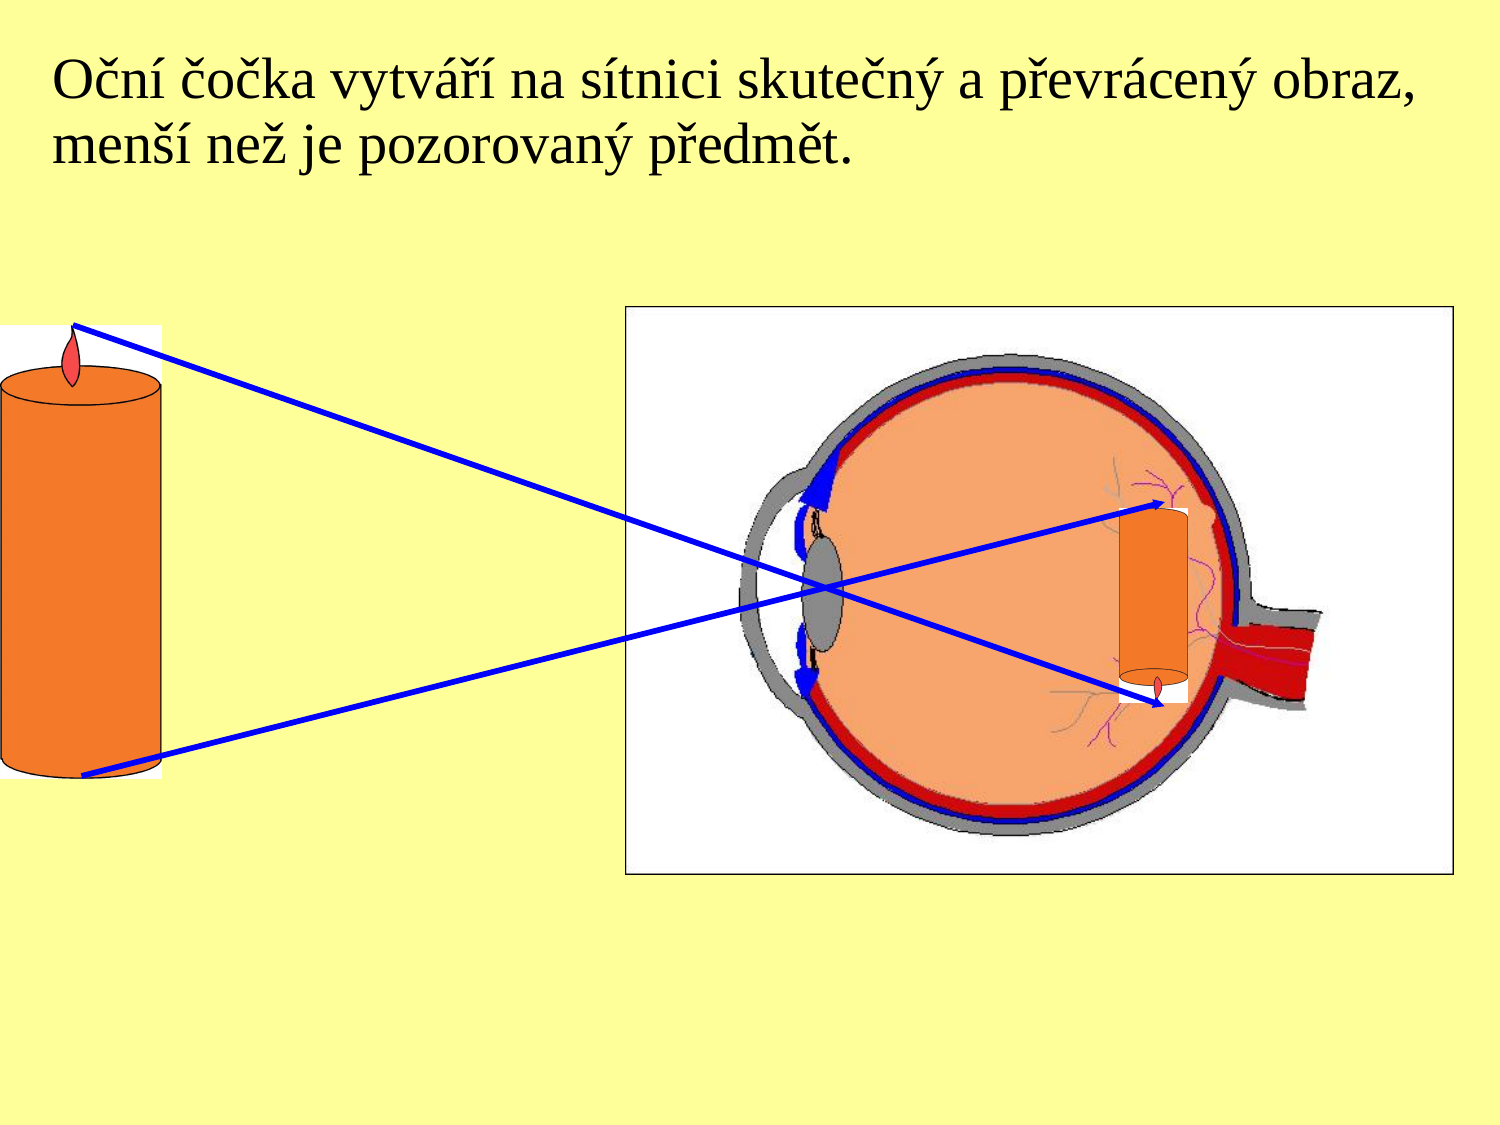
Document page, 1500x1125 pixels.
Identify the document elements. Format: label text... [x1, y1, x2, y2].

picture [625, 306, 1454, 876]
picture [85, 325, 162, 352]
picture [0, 325, 162, 779]
picture [625, 522, 813, 635]
picture [86, 759, 162, 779]
text_box Oční čočka vytváří na sítnici skutečný a převrácený obraz, menší než je pozorovaný předmět. [37, 38, 1433, 184]
